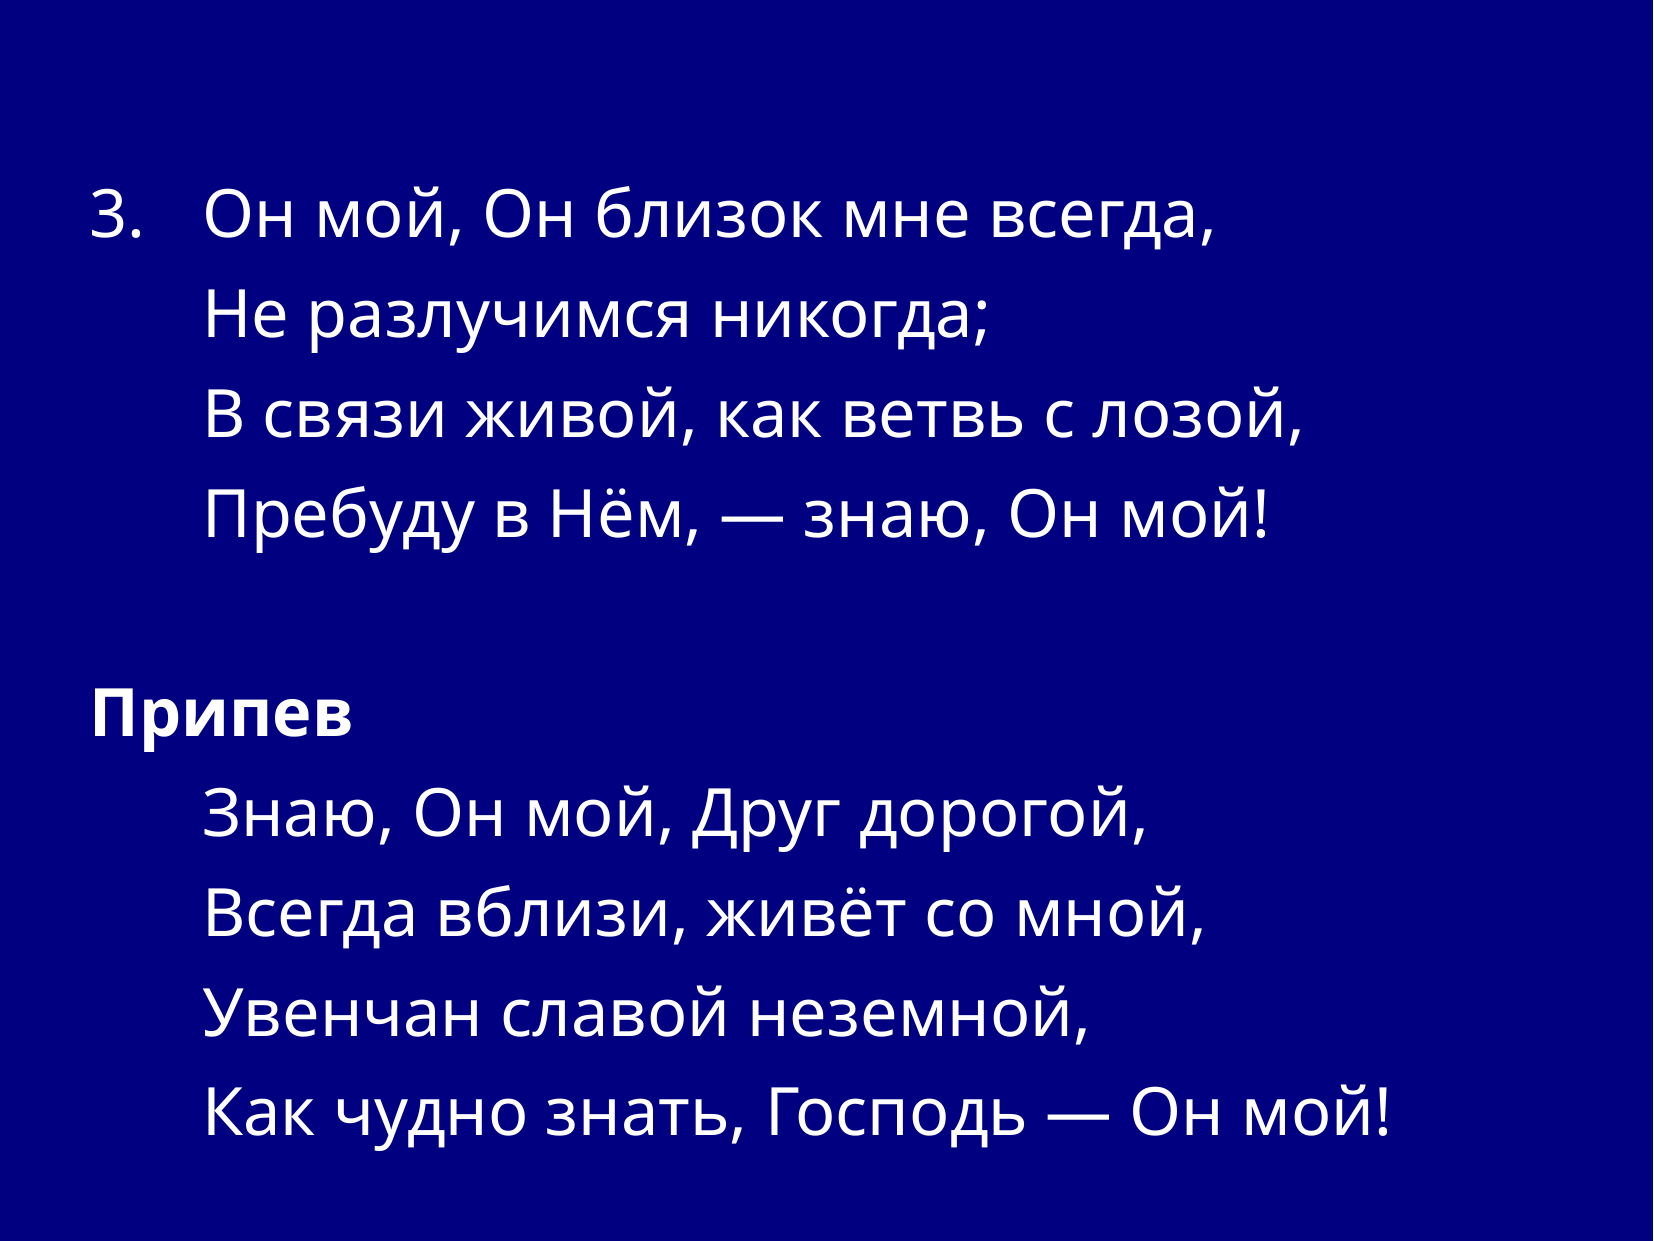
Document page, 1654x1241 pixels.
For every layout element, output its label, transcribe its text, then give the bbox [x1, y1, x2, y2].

text_box 3. Он мой, Он близок мне всегда, Не разлучимся никогда; В связи живой, как ветвь с лозой, Пребуду в Нём, — знаю, Он мой! Припев Знаю, Он мой, Друг дорогой, Всегда вблизи, живёт со мной, Увенчан славой неземной, Как чудно знать, Господь — Он мой! [75, 150, 1576, 1163]
